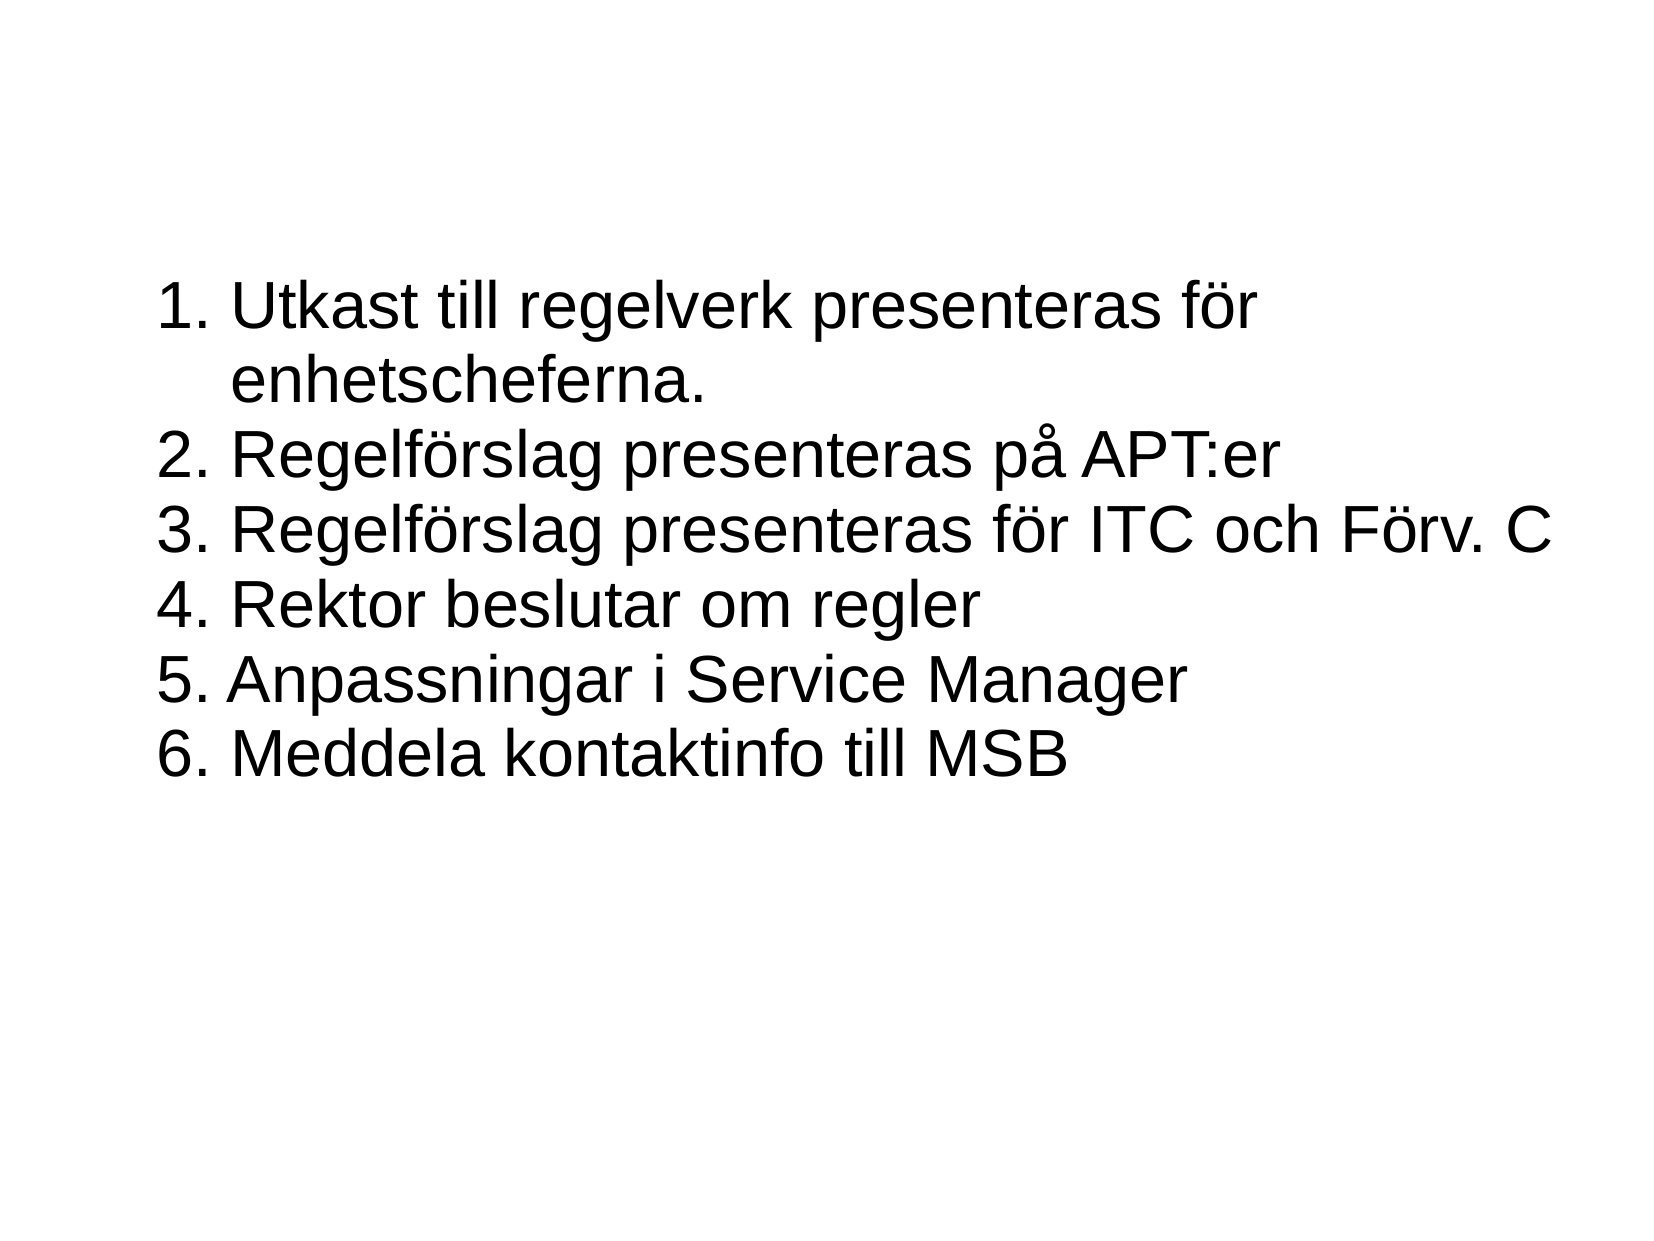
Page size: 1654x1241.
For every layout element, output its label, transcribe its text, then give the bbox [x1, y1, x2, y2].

subtitle 1. Utkast till regelverk presenteras för enhetscheferna. 2. Regelförslag presenteras på APT:er 3. Regelförslag presenteras för ITC och Förv. C 4. Rektor beslutar om regler 5. Anpassningar i Service Manager 6. Meddela kontaktinfo till MSB [82, 49, 1571, 1010]
